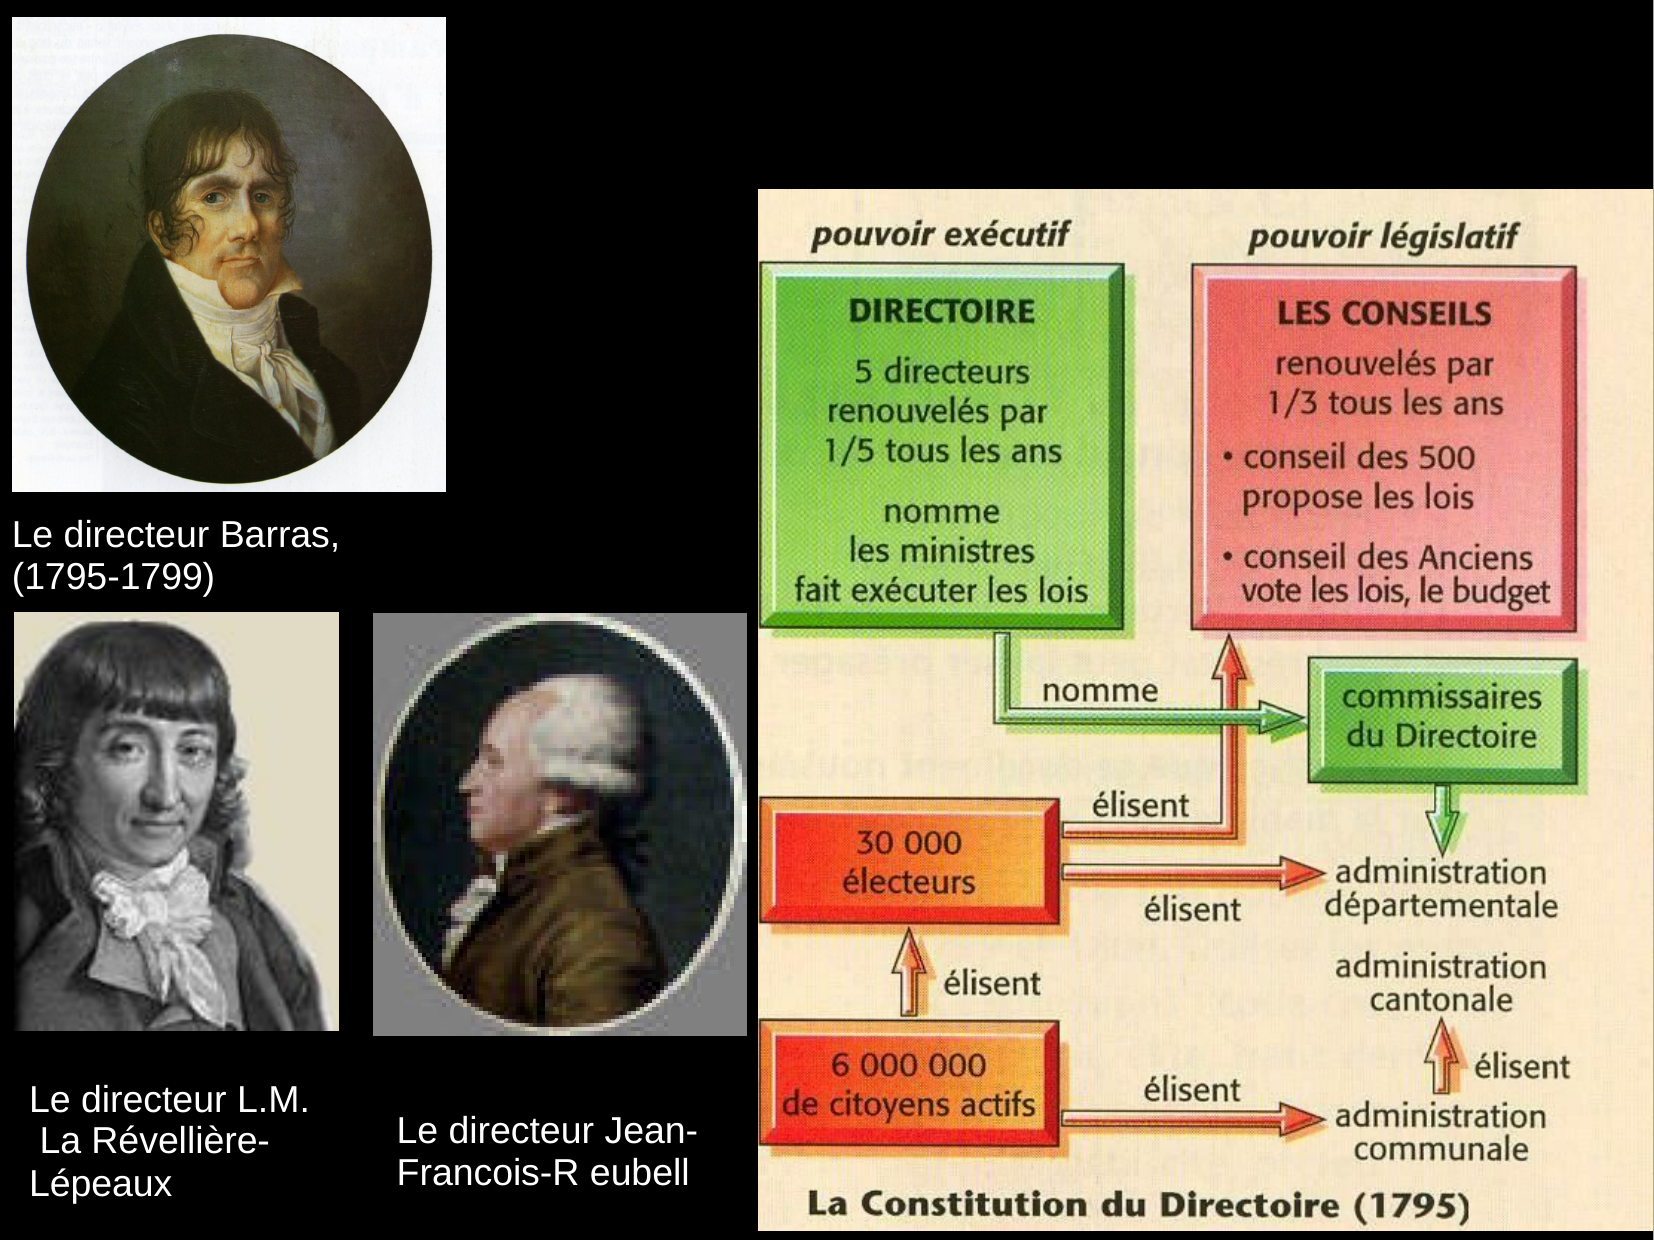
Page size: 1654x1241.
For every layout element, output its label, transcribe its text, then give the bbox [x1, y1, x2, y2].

text_box Le directeur Barras, (1795-1799) [0, 506, 443, 606]
picture [758, 189, 1653, 1231]
picture [12, 17, 446, 492]
picture [373, 613, 747, 1036]
text_box Le directeur Jean-Francois-R eubell [381, 1102, 724, 1202]
picture [14, 612, 339, 1031]
text_box Le directeur L.M. La Révellière-Lépeaux [14, 1070, 330, 1212]
